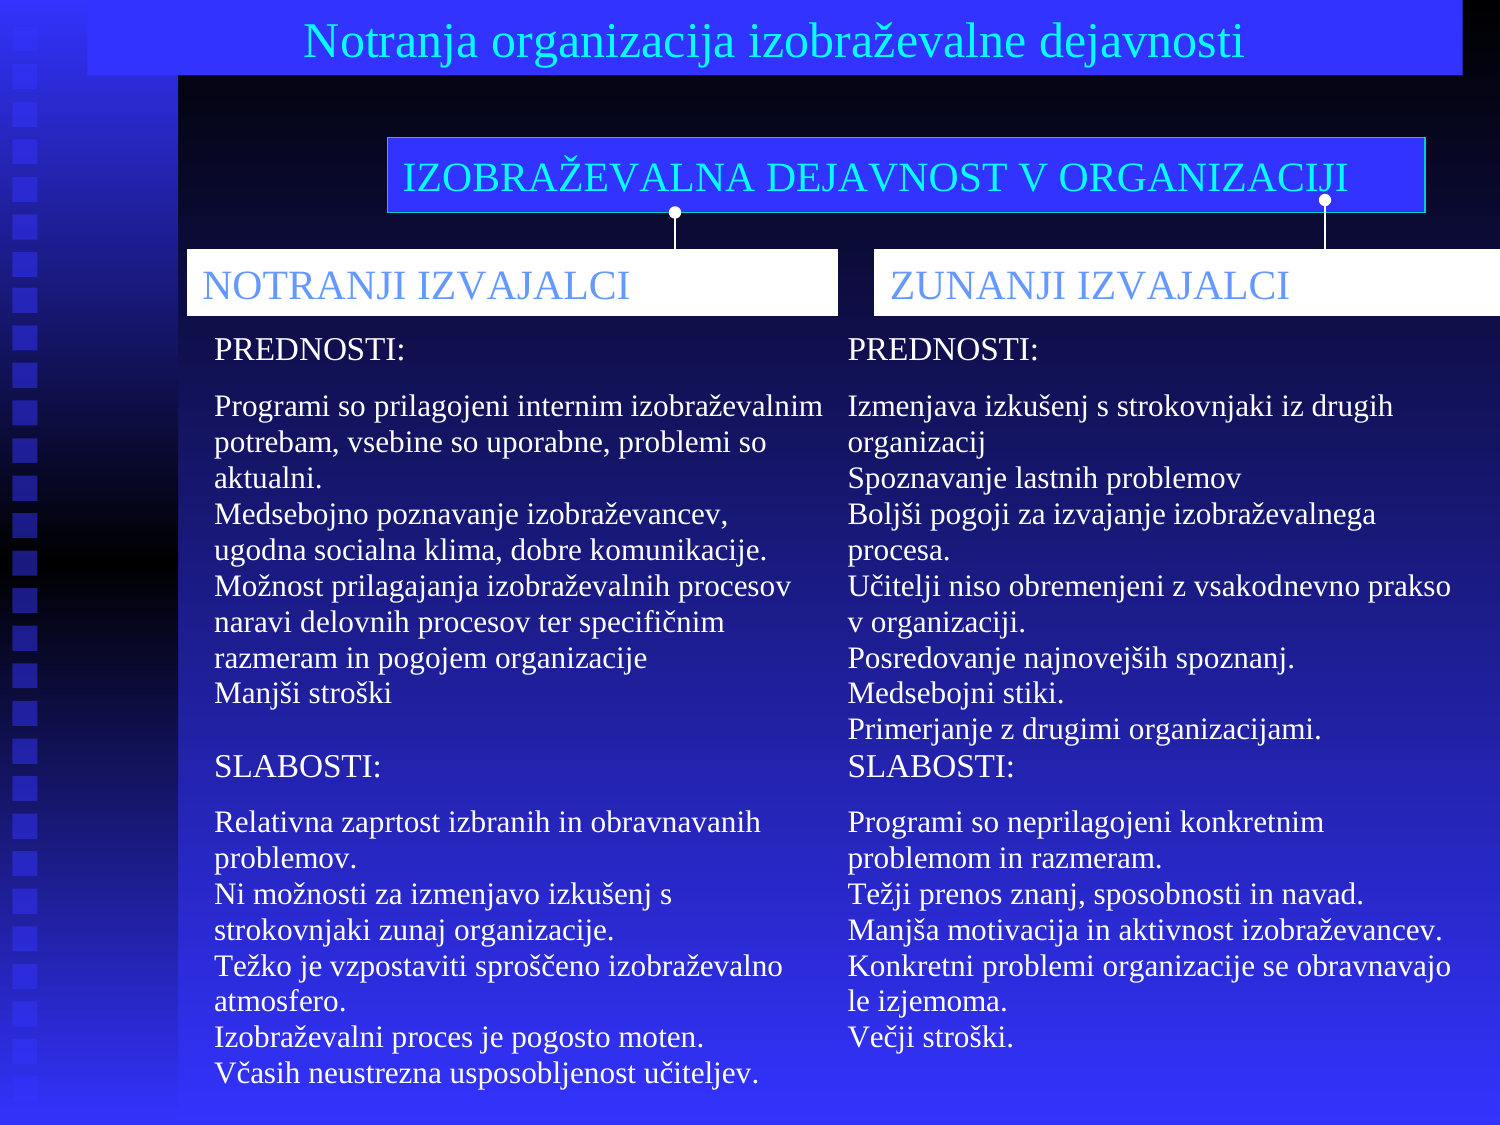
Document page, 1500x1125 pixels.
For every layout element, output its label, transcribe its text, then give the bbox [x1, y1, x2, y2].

text_box Notranja organizacija izobraževalne dejavnosti [87, 0, 1463, 76]
text_box NOTRANJI IZVAJALCI [187, 249, 838, 316]
text_box ZUNANJI IZVAJALCI [874, 249, 1500, 316]
chart [187, 329, 1464, 1118]
title IZOBRAŽEVALNA DEJAVNOST V ORGANIZACIJI [387, 137, 1426, 213]
